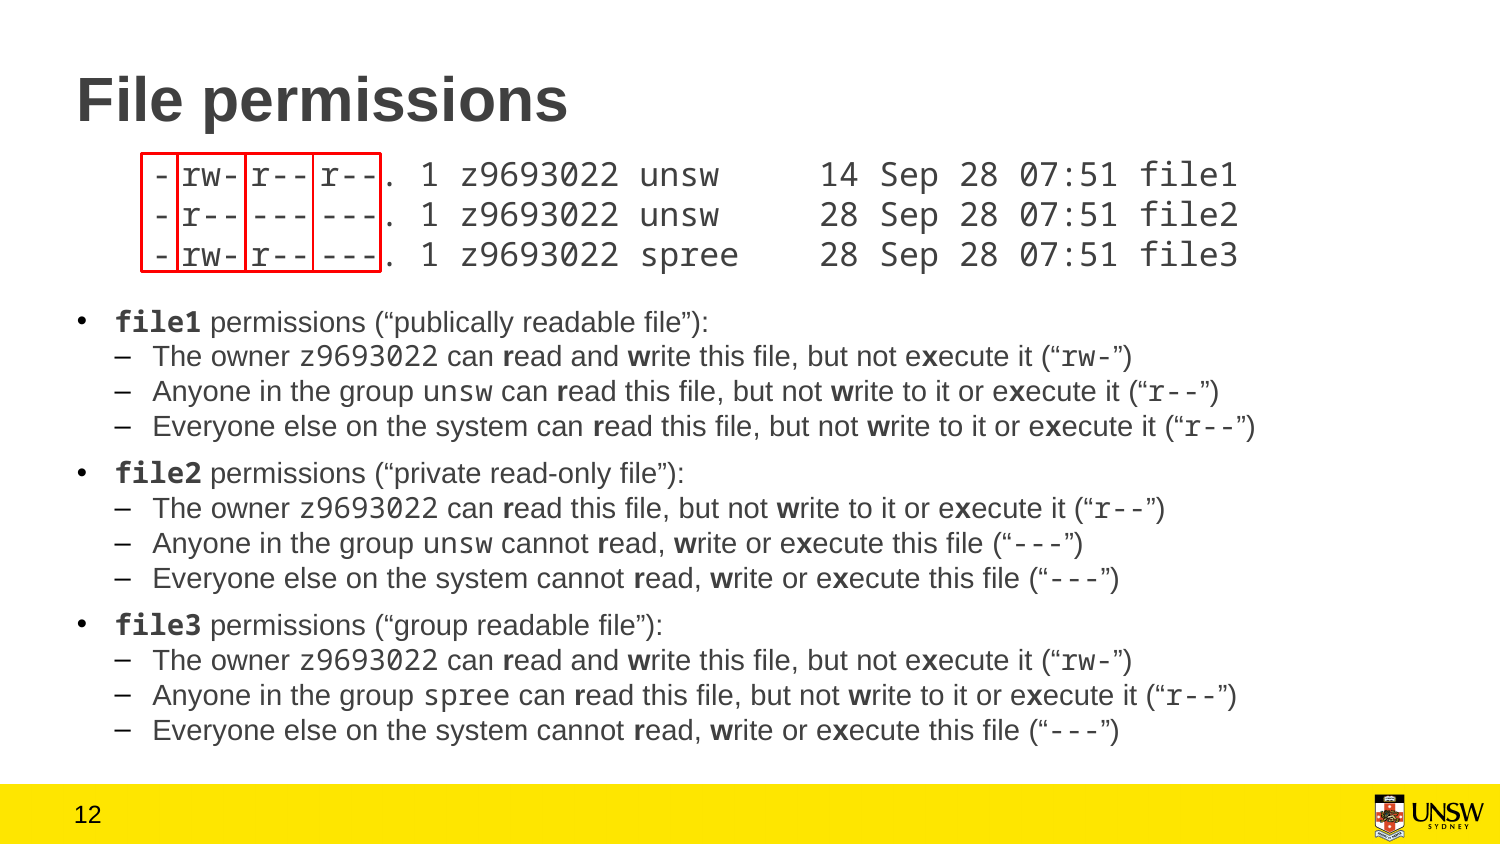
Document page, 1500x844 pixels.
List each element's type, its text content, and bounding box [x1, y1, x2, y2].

picture [0, 784, 1500, 844]
list - rw- r-- r--. 1 z9693022 unsw 14 Sep 28 07:51 file1 - r-- --- ---. 1 z9693022 unsw 28 Sep 28 07:51 file2 - rw- r-- ---. 1 z9693022 spree 28 Sep 28 07:51 file3 file1 permissions (“publically readable file”): The owner z9693022 can read and write this file, but not execute it (“rw-”) Anyone in the group unsw can read this file, but not write to it or execute it (“r--”) Everyone else on the system can read this file, but not write to it or execute it (“r--”) file2 permissions (“private read-only file”): The owner z9693022 can read this file, but not write to it or execute it (“r--”) Anyone in the group unsw cannot read, write or execute this file (“---”) Everyone else on the system cannot read, write or execute this file (“---”) file3 permissions (“group readable file”): The owner z9693022 can read and write this file, but not execute it (“rw-”) Anyone in the group spree can read this file, but not write to it or execute it (“r--”) Everyone else on the system cannot read, write or execute this file (“---”) [76, 153, 1424, 745]
title File permissions [76, 59, 1427, 136]
text_box <number> [59, 791, 219, 839]
